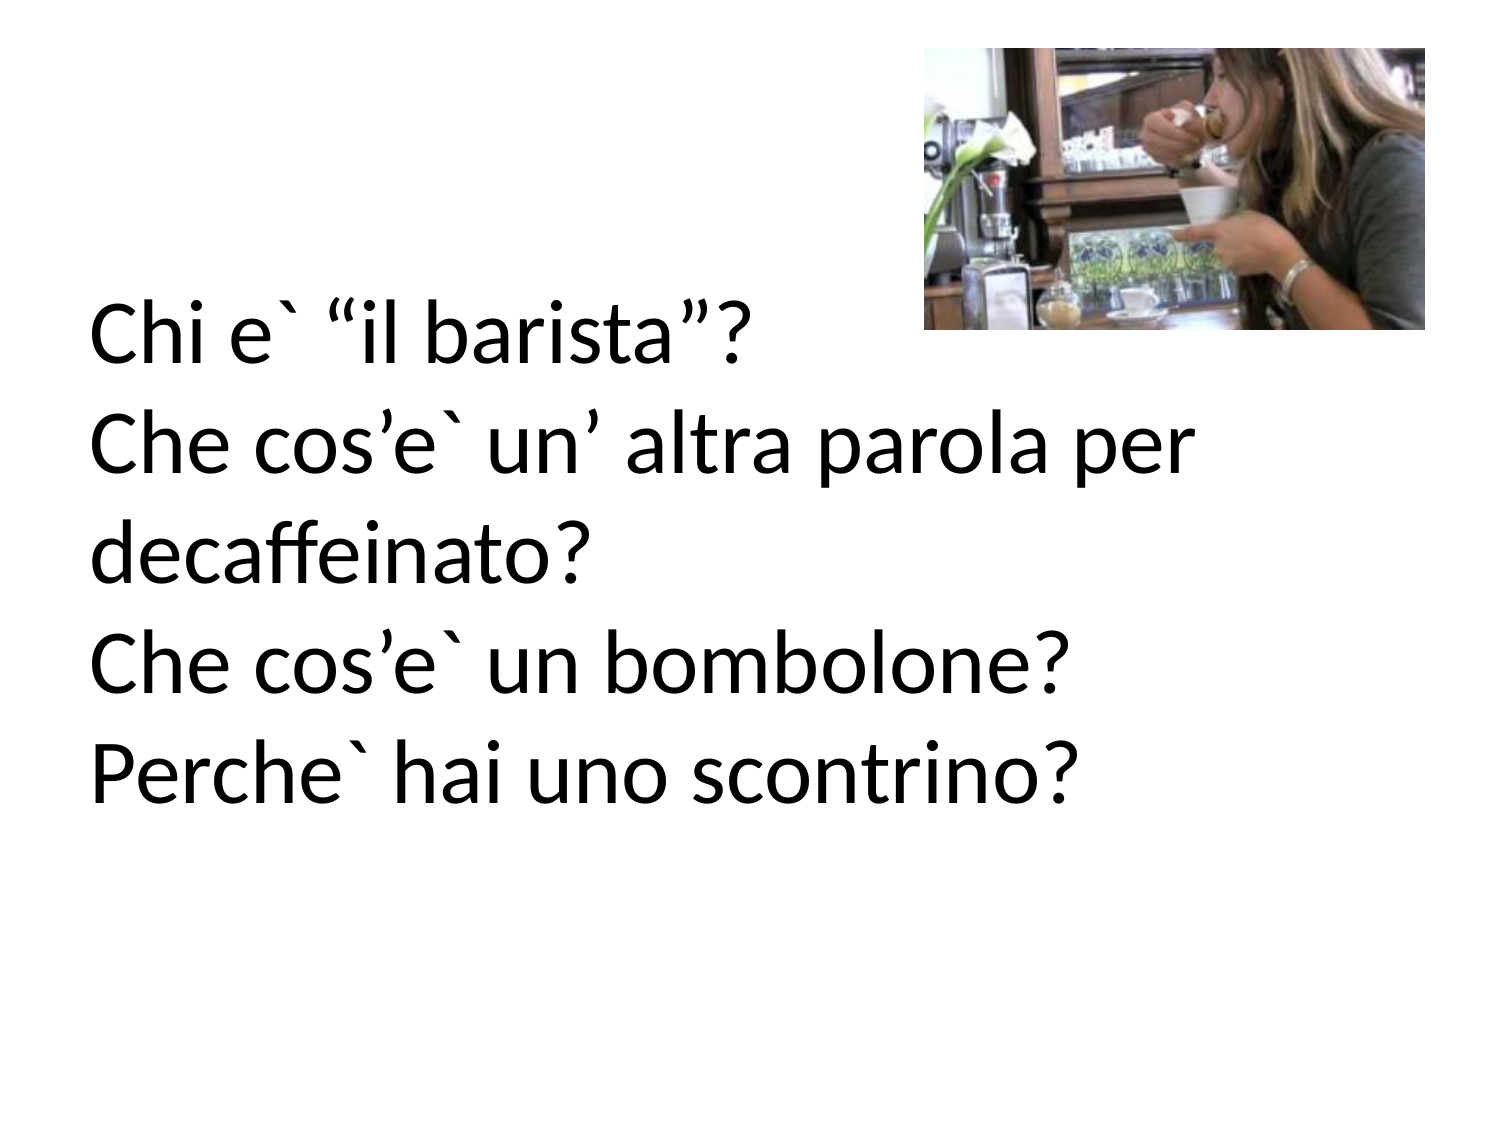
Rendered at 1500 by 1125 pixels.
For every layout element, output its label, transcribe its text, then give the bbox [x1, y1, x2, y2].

list [75, 637, 1425, 1005]
title Chi e` “il barista”? Che cos’e` un’ altra parola per decaffeinato? Che cos’e` un bombolone? Perche` hai uno scontrino? [75, 45, 1425, 350]
picture [924, 48, 1425, 330]
